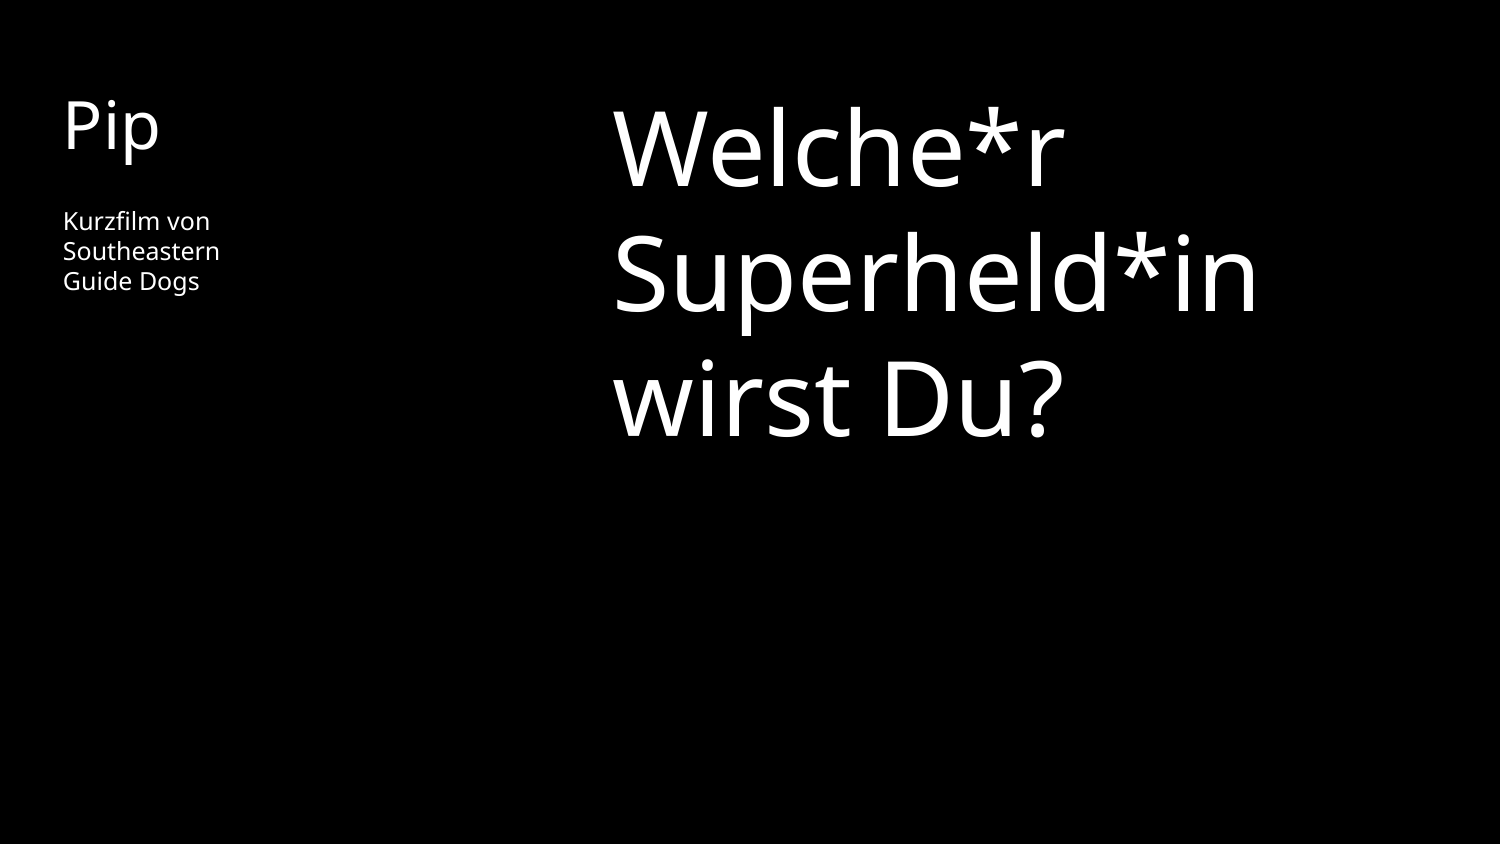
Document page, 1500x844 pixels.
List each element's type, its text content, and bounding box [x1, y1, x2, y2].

text_box Welche*r Superheld*in wirst Du? [597, 67, 1443, 473]
text_box Pip [47, 67, 533, 178]
text_box Kurzfilm von Southeastern Guide Dogs [47, 190, 389, 311]
